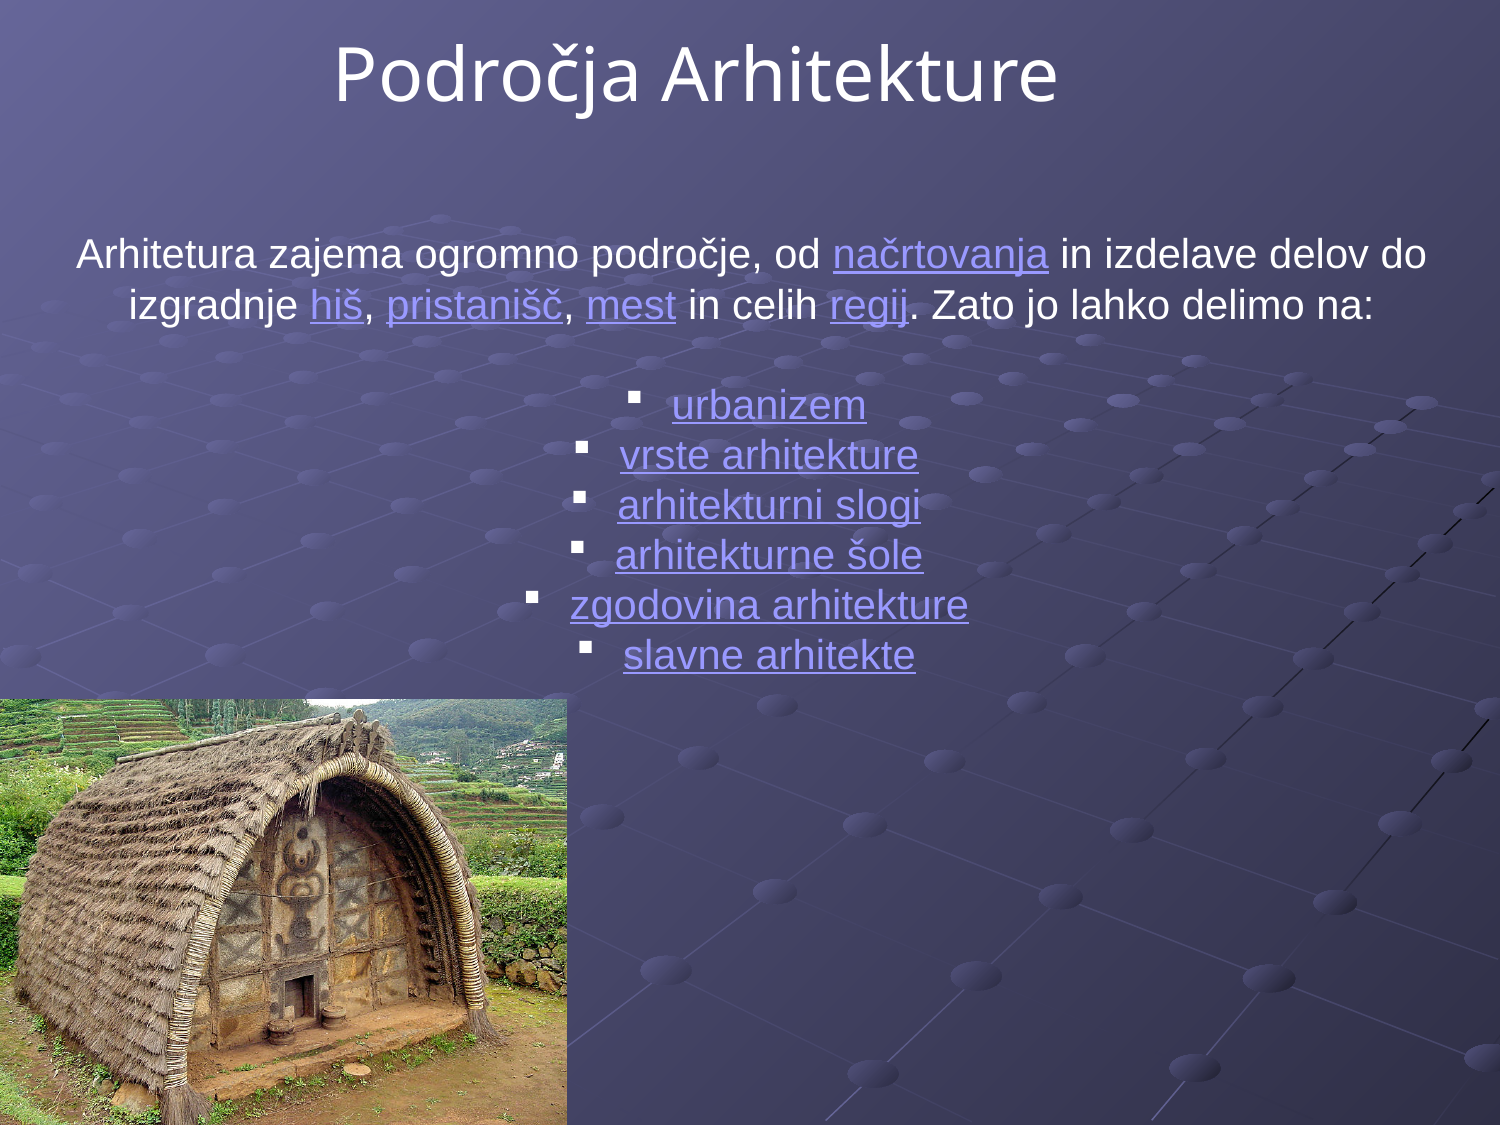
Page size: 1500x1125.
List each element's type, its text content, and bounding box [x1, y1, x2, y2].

text_box Arhitetura zajema ogromno področje, od načrtovanja in izdelave delov do izgradnje hiš, pristanišč, mest in celih regij. Zato jo lahko delimo na: urbanizem vrste arhitekture arhitekturni slogi arhitekturne šole zgodovina arhitekture slavne arhitekte [53, 219, 1451, 736]
text_box Področja Arhitekture [318, 18, 1076, 124]
picture [0, 699, 567, 1125]
